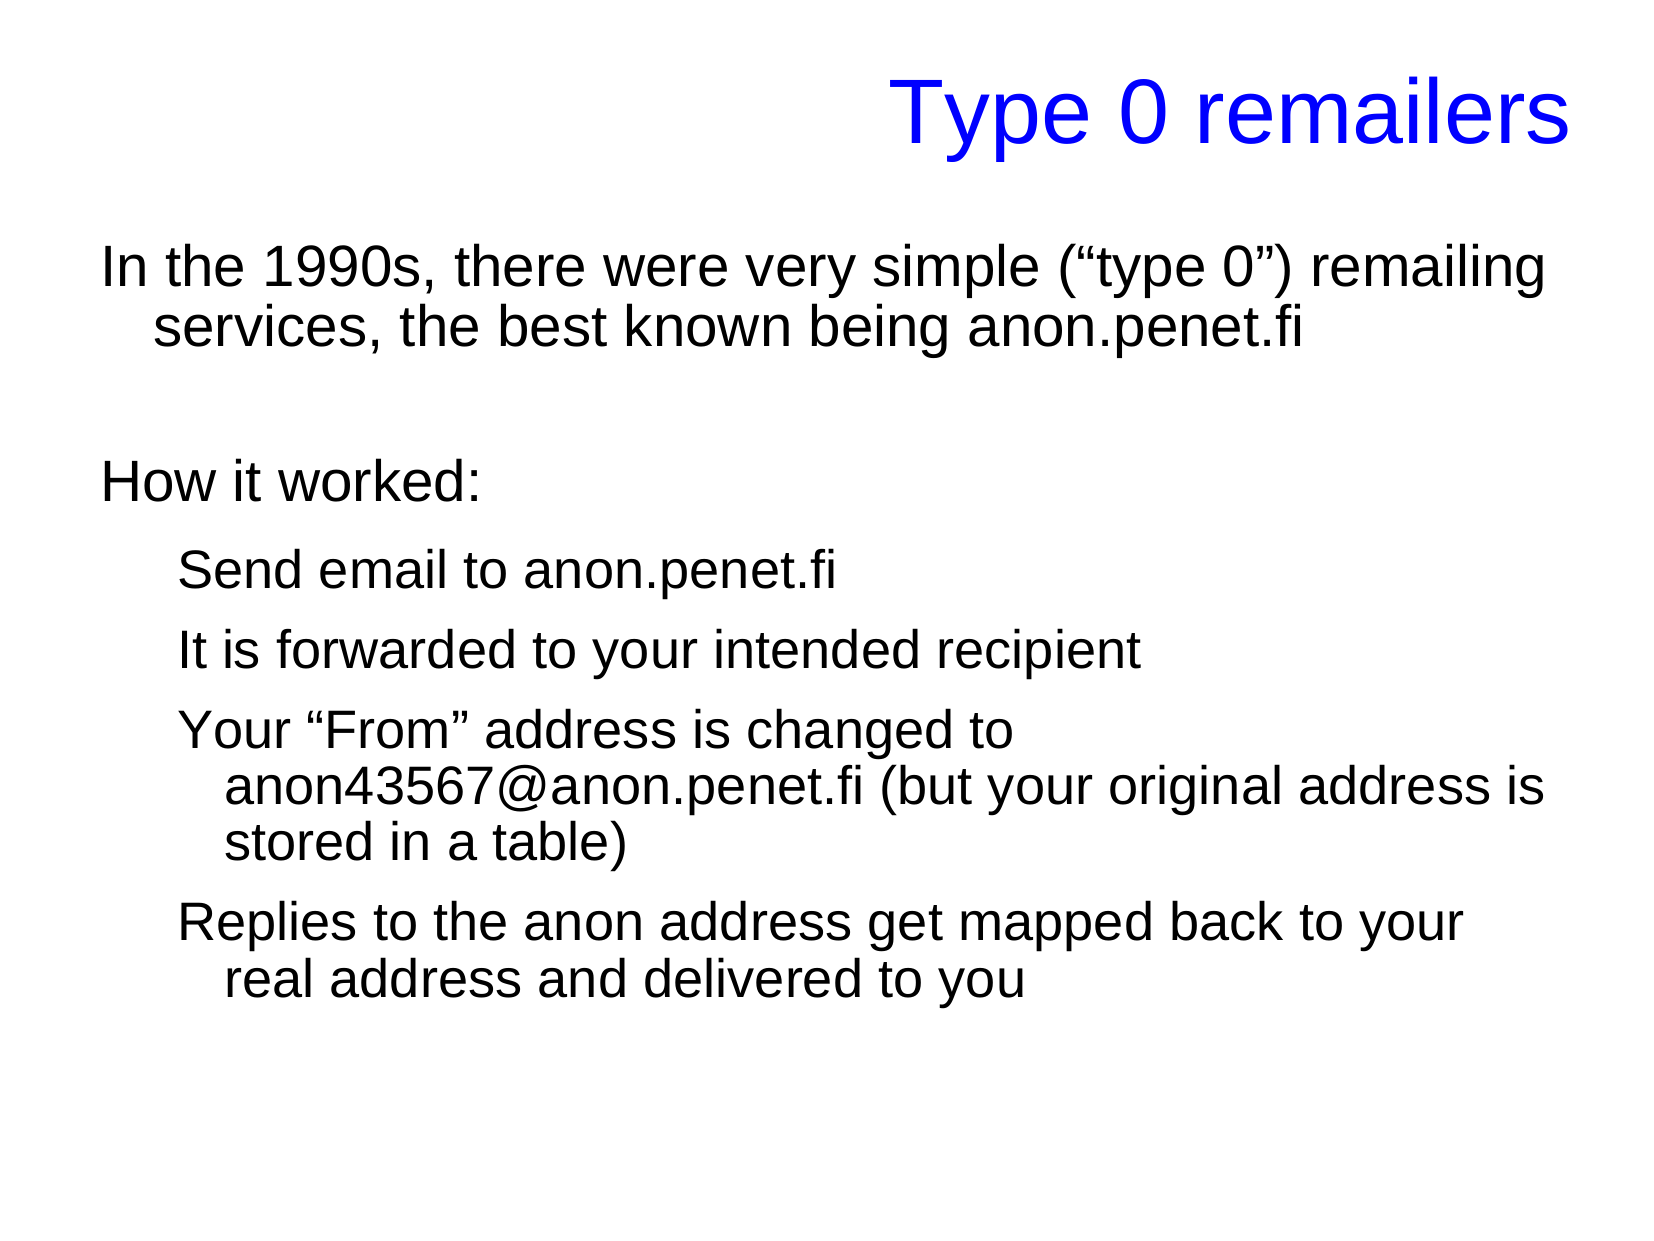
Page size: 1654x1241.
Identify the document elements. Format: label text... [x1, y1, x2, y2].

list In the 1990s, there were very simple (“type 0”) remailing services, the best known being anon.penet.fi How it worked: Send email to anon.penet.fi It is forwarded to your intended recipient Your “From” address is changed to anon43567@anon.penet.fi (but your original address is stored in a table) Replies to the anon address get mapped back to your real address and delivered to you [82, 237, 1571, 1156]
title Type 0 remailers [84, 18, 1573, 211]
